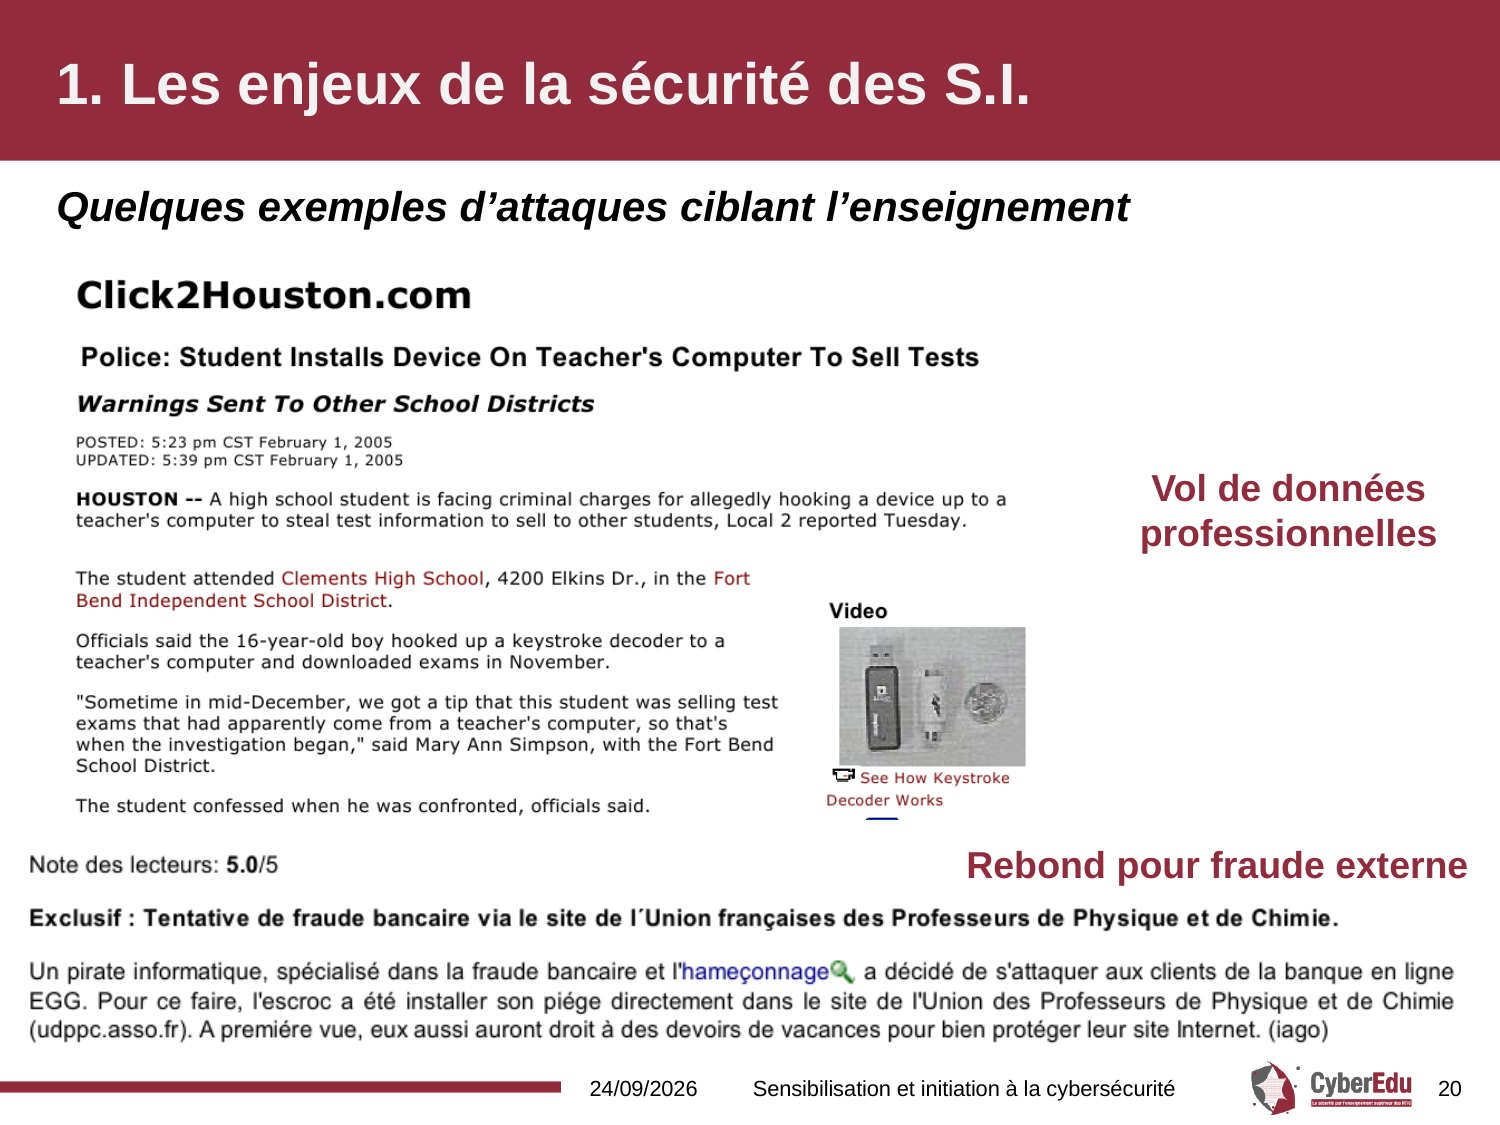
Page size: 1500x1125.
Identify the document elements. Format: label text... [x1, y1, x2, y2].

title 1. Les enjeux de la sécurité des S.I. [41, 1, 1471, 161]
footer Sensibilisation et initiation à la cybersécurité [738, 1058, 1236, 1118]
picture [33, 258, 1058, 820]
text_box Vol de données professionnelles [1116, 456, 1462, 561]
slide_number <numéro> [1423, 1058, 1495, 1118]
text_box Rebond pour fraude externe [922, 834, 1500, 894]
list Quelques exemples d’attaques ciblant l’enseignement [41, 172, 1471, 268]
picture [0, 840, 1500, 1058]
picture [1246, 1060, 1412, 1115]
slide_number 15/11/2020 [561, 1058, 727, 1118]
